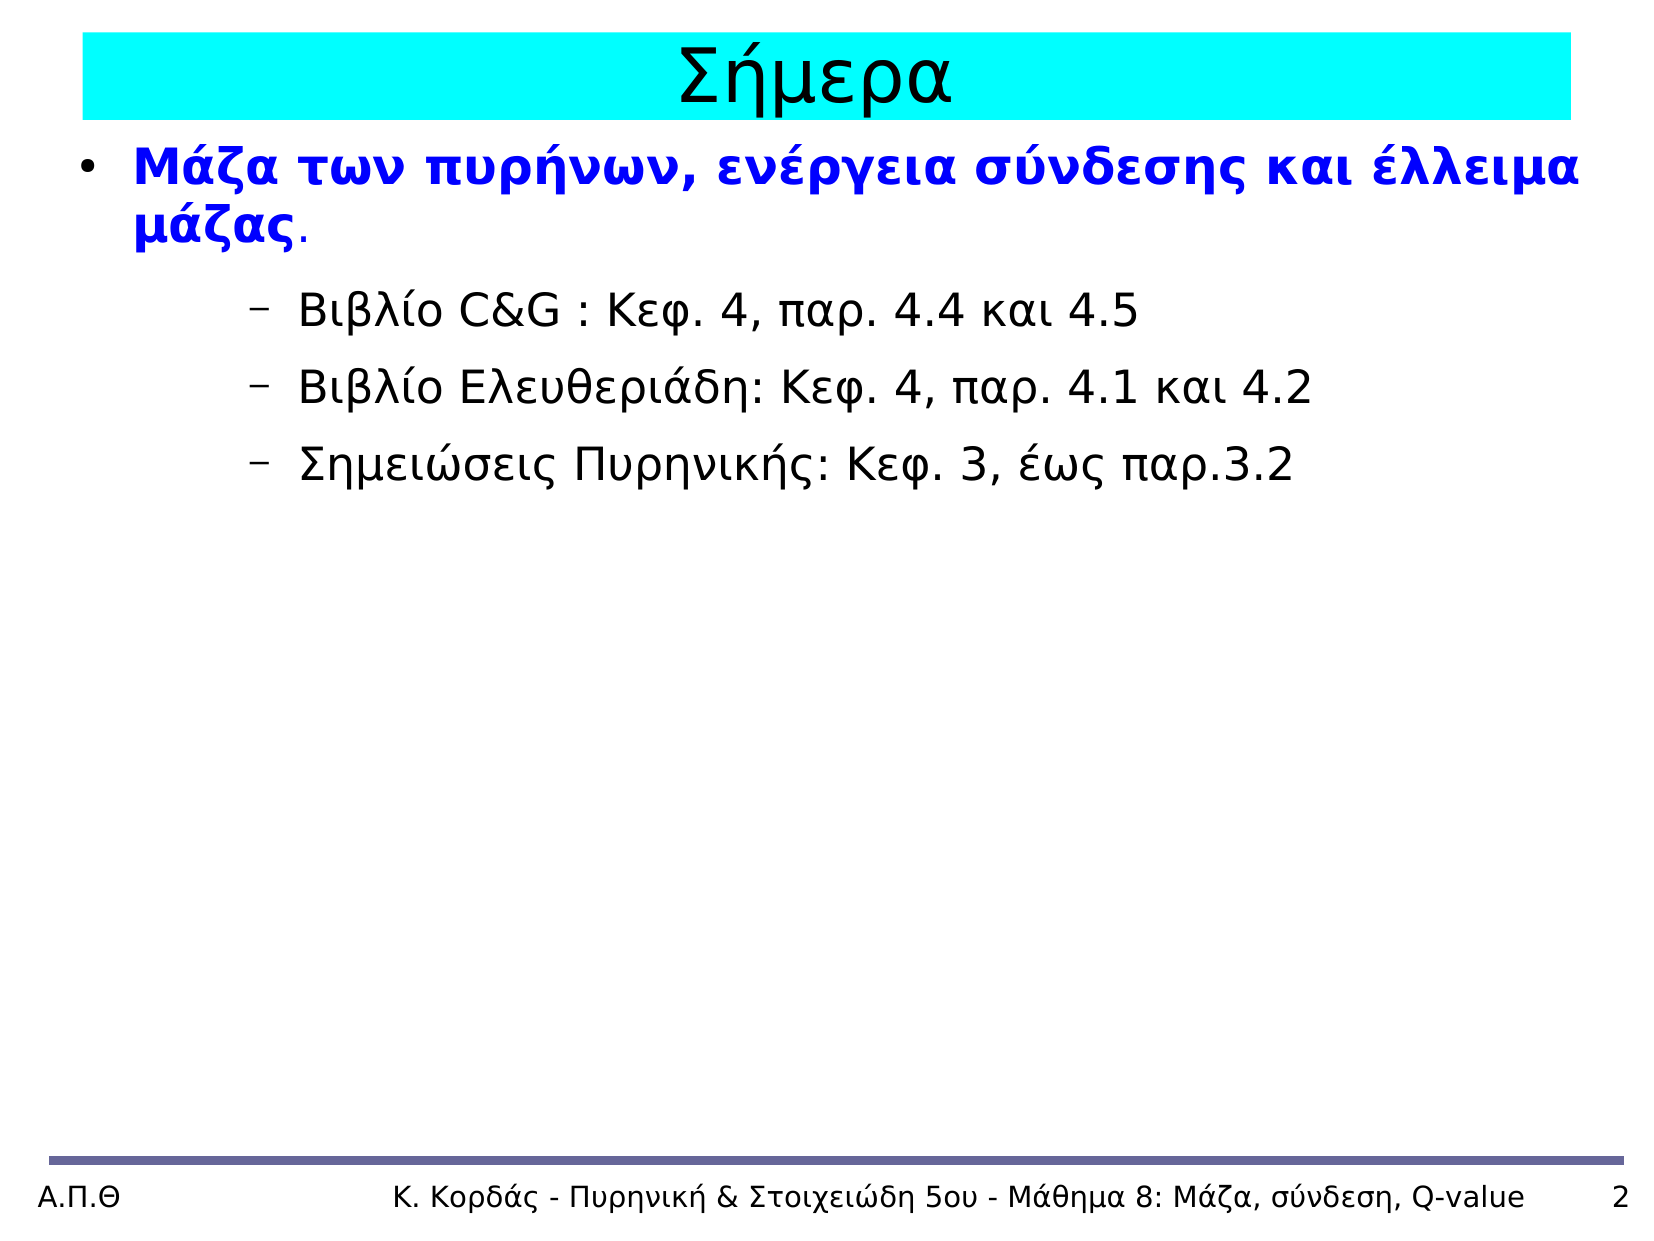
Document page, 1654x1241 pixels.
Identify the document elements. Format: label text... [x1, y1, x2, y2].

list Μάζα των πυρήνων, ενέργεια σύνδεσης και έλλειμα μάζας. Βιβλίο C&G : Κεφ. 4, παρ. 4.4 και 4.5 Βιβλίο Ελευθεριάδη: Κεφ. 4, παρ. 4.1 και 4.2 Σημειώσεις Πυρηνικής: Κεφ. 3, έως παρ.3.2 [61, 138, 1595, 1100]
title Σήμερα [82, 32, 1571, 120]
